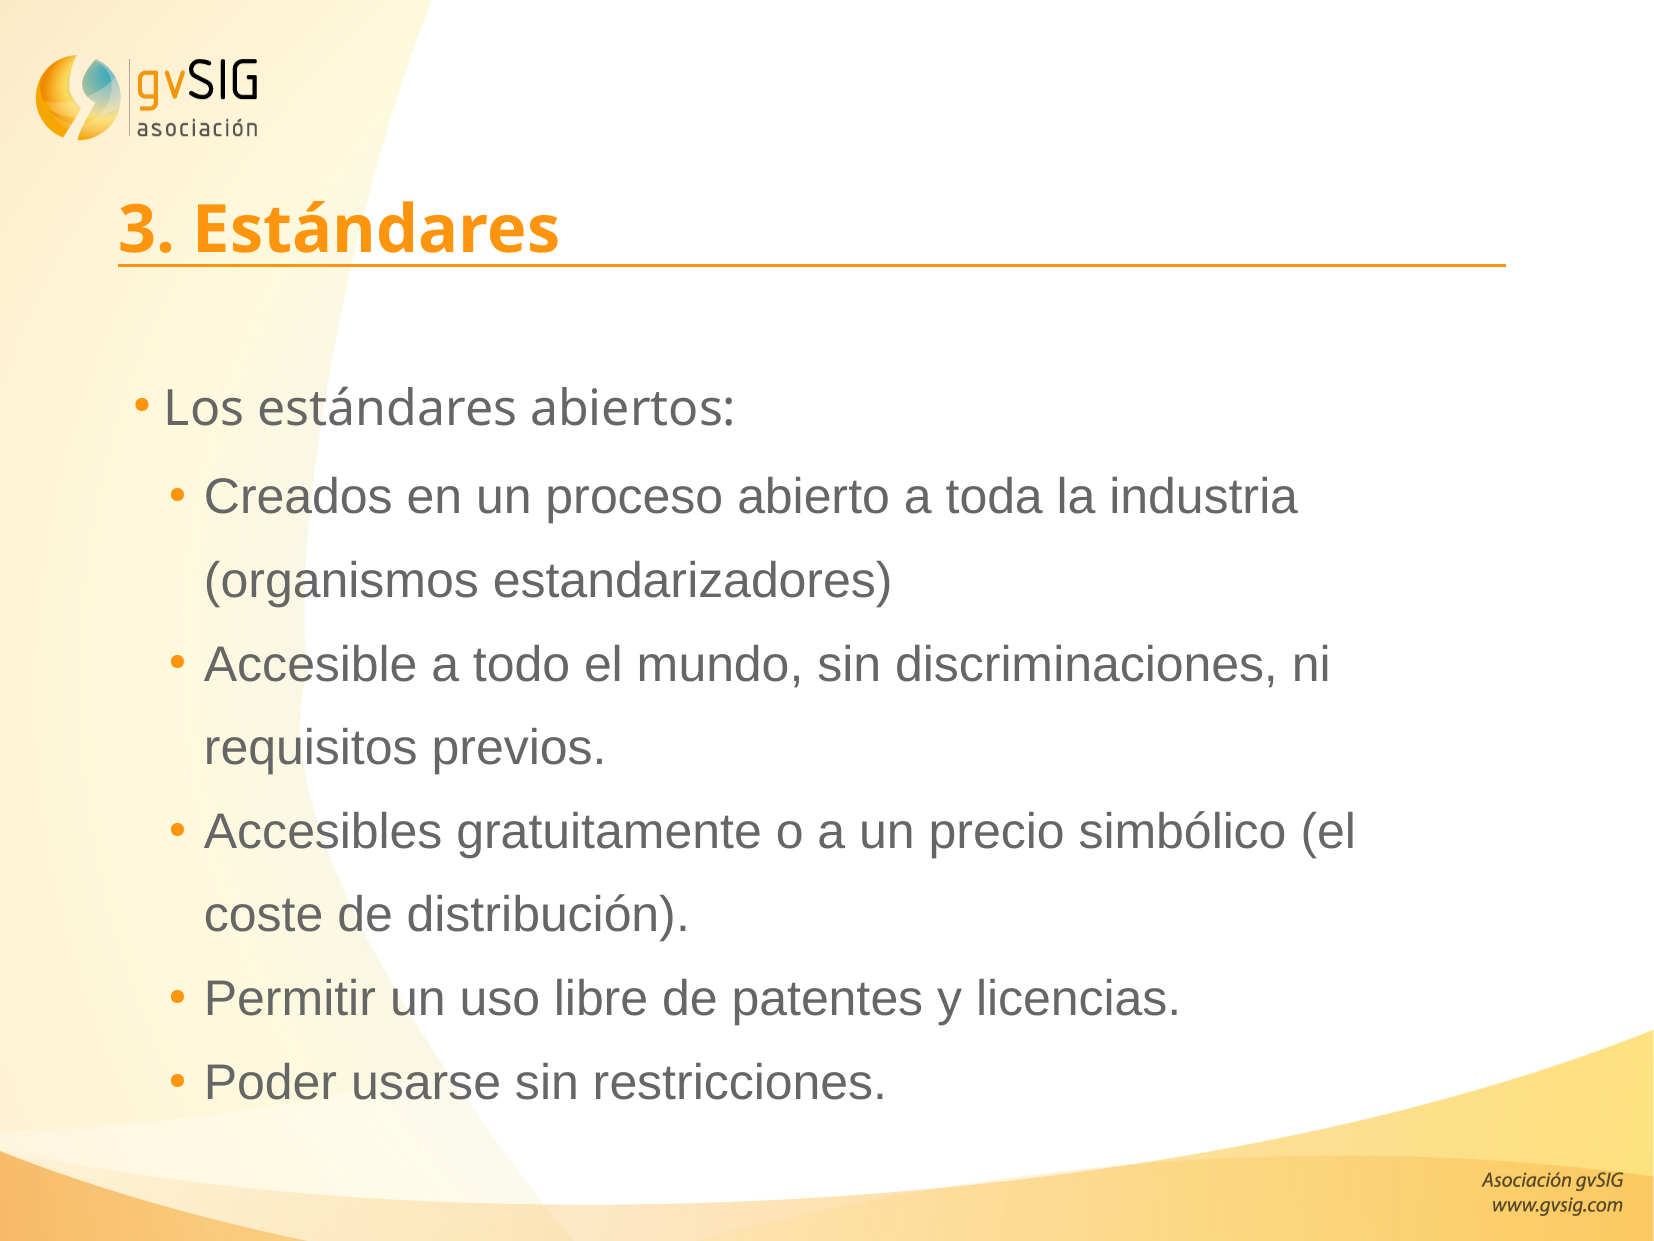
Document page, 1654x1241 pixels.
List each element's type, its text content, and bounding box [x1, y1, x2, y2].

text_box Los estándares abiertos: Creados en un proceso abierto a toda la industria (organismos estandarizadores) Accesible a todo el mundo, sin discriminaciones, ni requisitos previos. Accesibles gratuitamente o a un precio simbólico (el coste de distribución). Permitir un uso libre de patentes y licencias. Poder usarse sin restricciones. [118, 330, 1477, 1073]
title 3. Estándares [118, 177, 1607, 276]
picture [0, 0, 1654, 1241]
